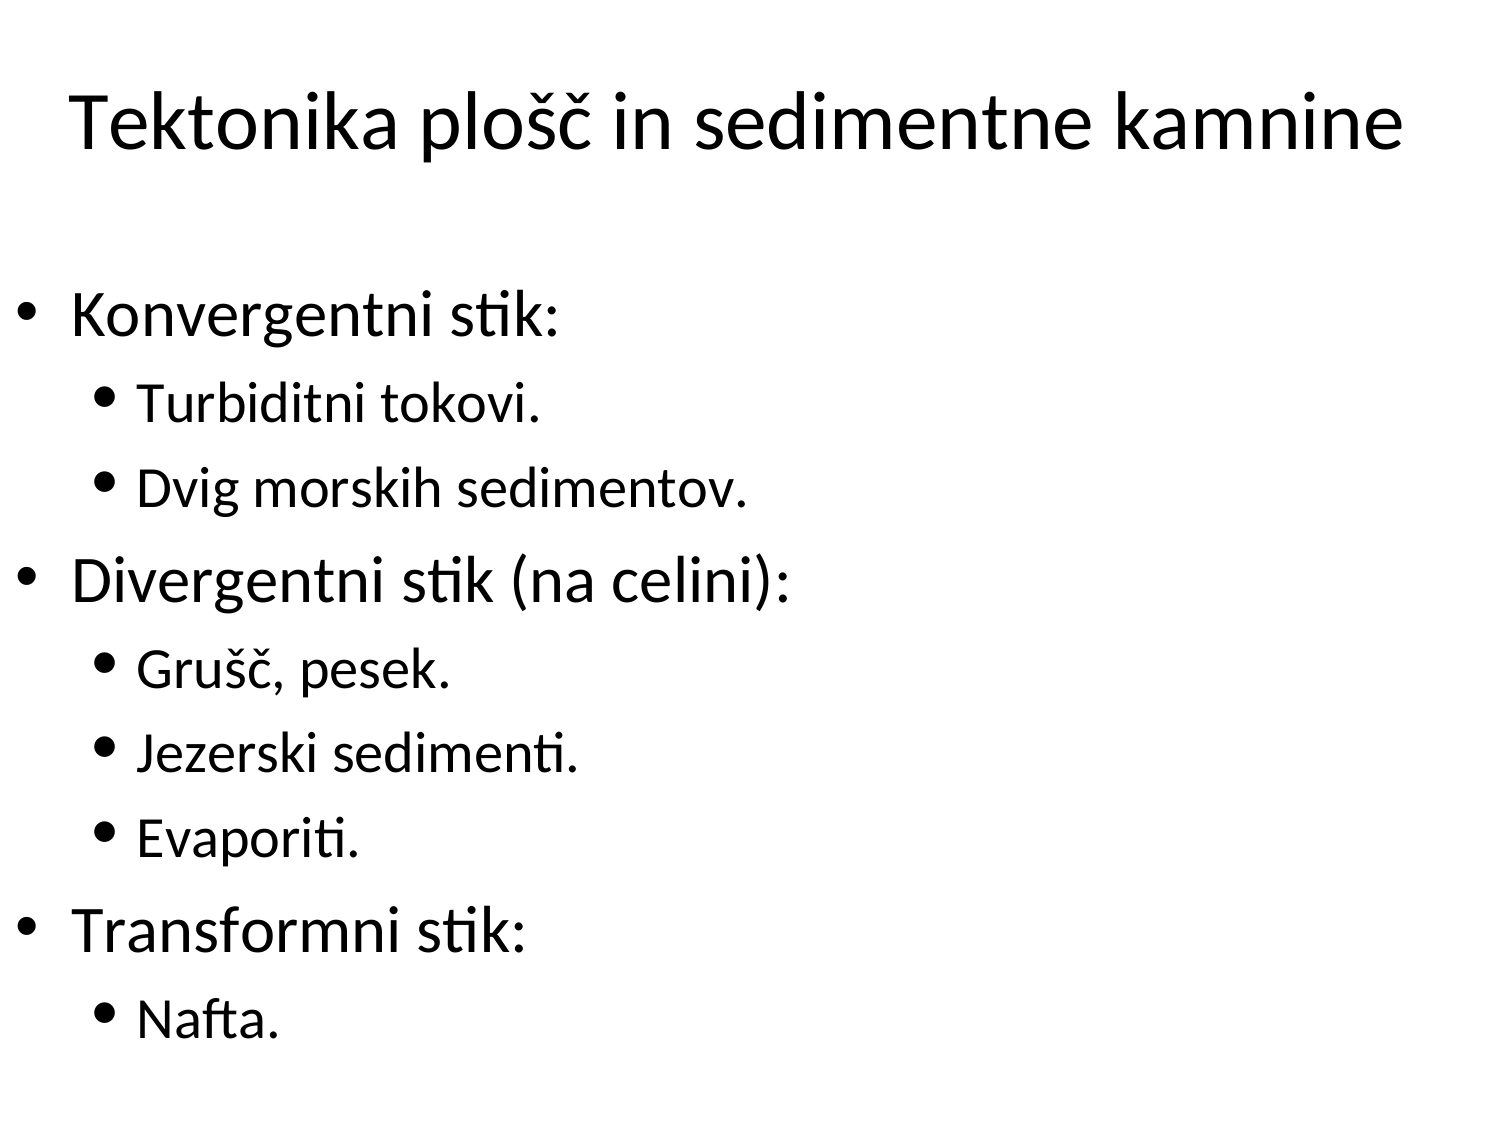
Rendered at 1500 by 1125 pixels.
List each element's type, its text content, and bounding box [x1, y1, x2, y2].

title Tektonika plošč in sedimentne kamnine [0, 0, 1475, 233]
list Konvergentni stik: Turbiditni tokovi. Dvig morskih sedimentov. Divergentni stik (na celini): Grušč, pesek. Jezerski sedimenti. Evaporiti. Transformni stik: Nafta. [0, 262, 1426, 1125]
